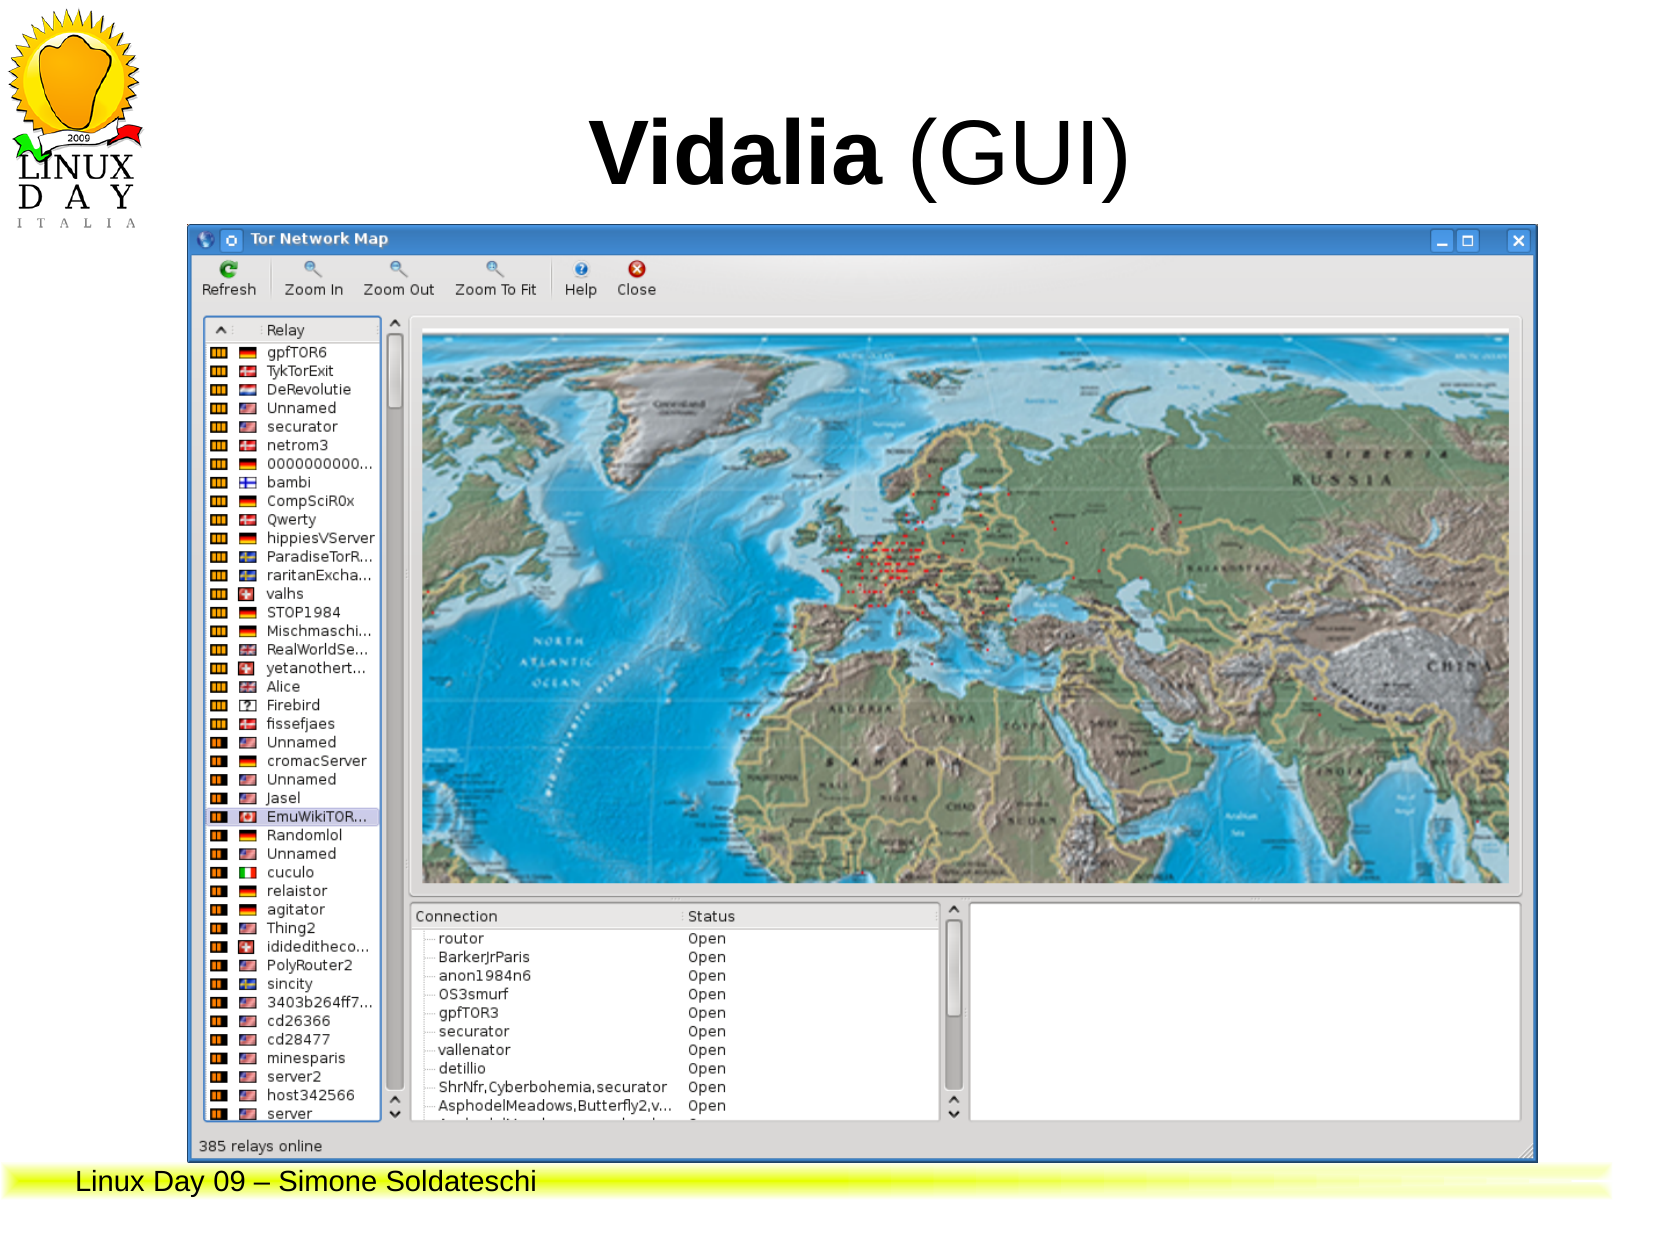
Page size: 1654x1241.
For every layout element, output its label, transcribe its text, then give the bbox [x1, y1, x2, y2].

picture [0, 0, 151, 235]
title Vidalia (GUI) [150, 49, 1571, 257]
picture [187, 224, 1538, 1163]
